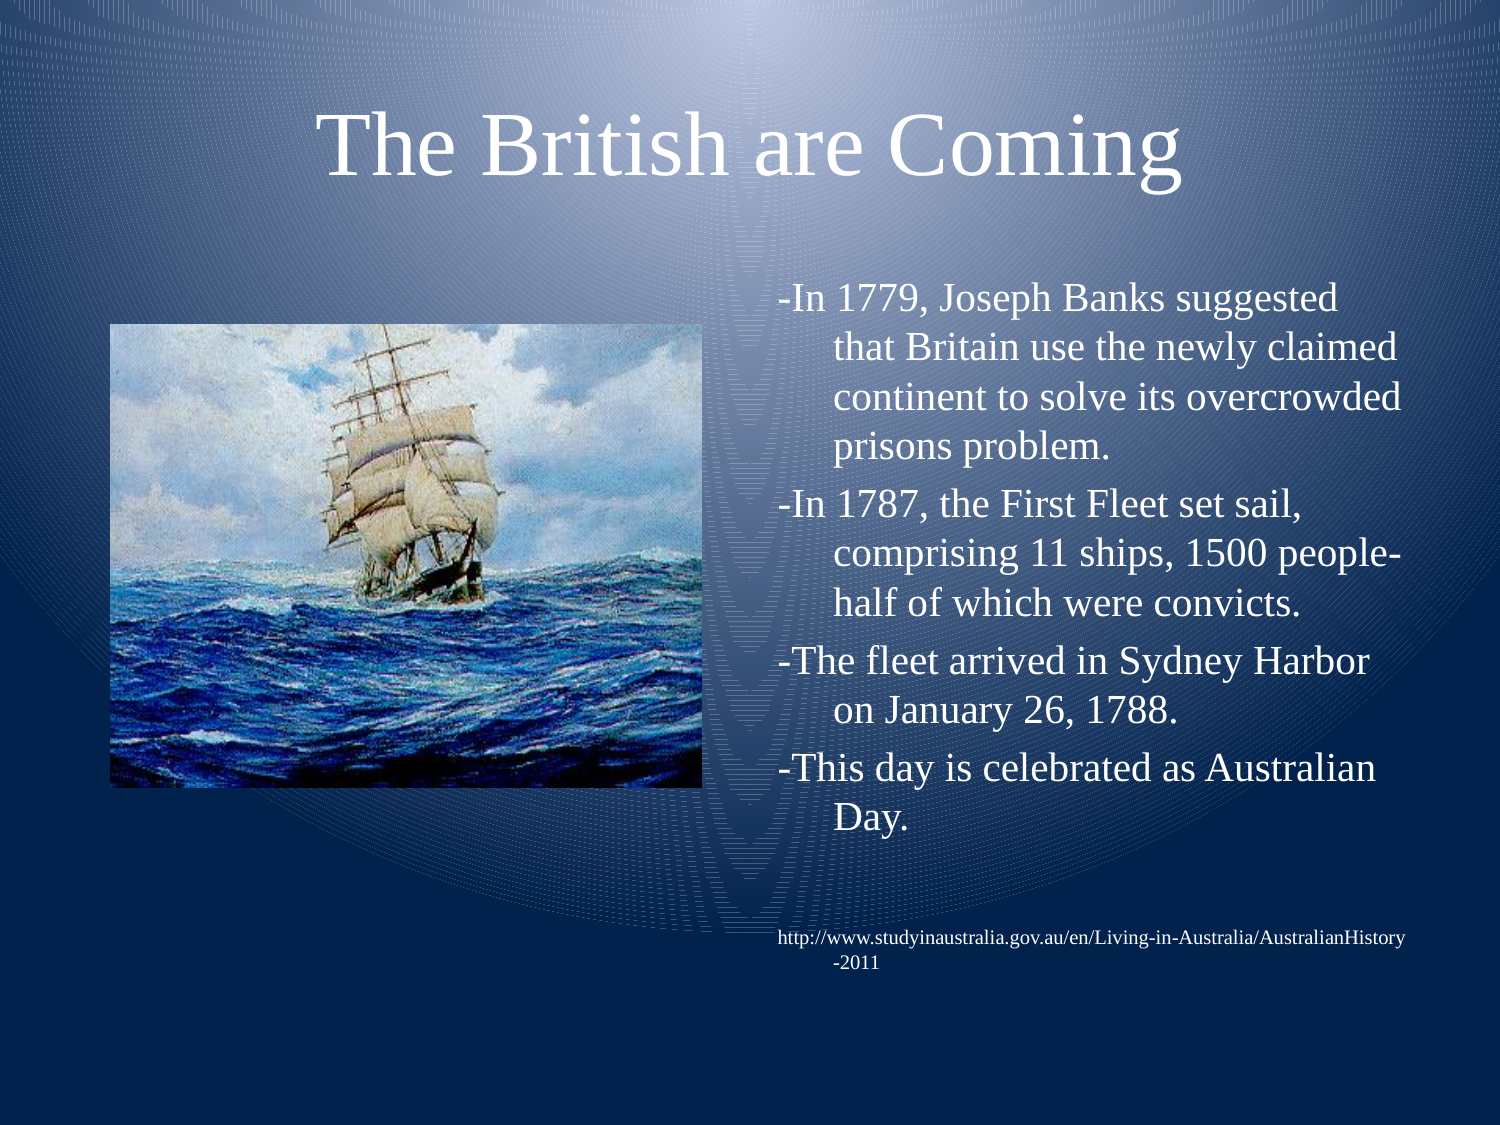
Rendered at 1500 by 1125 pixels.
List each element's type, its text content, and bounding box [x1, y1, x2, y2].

picture [110, 324, 702, 788]
title The British are Coming [75, 45, 1425, 233]
list -In 1779, Joseph Banks suggested that Britain use the newly claimed continent to solve its overcrowded prisons problem. -In 1787, the First Fleet set sail, comprising 11 ships, 1500 people-half of which were convicts. -The fleet arrived in Sydney Harbor on January 26, 1788. -This day is celebrated as Australian Day. http://www.studyinaustralia.gov.au/en/Living-in-Australia/AustralianHistory -2011 [762, 262, 1425, 1005]
